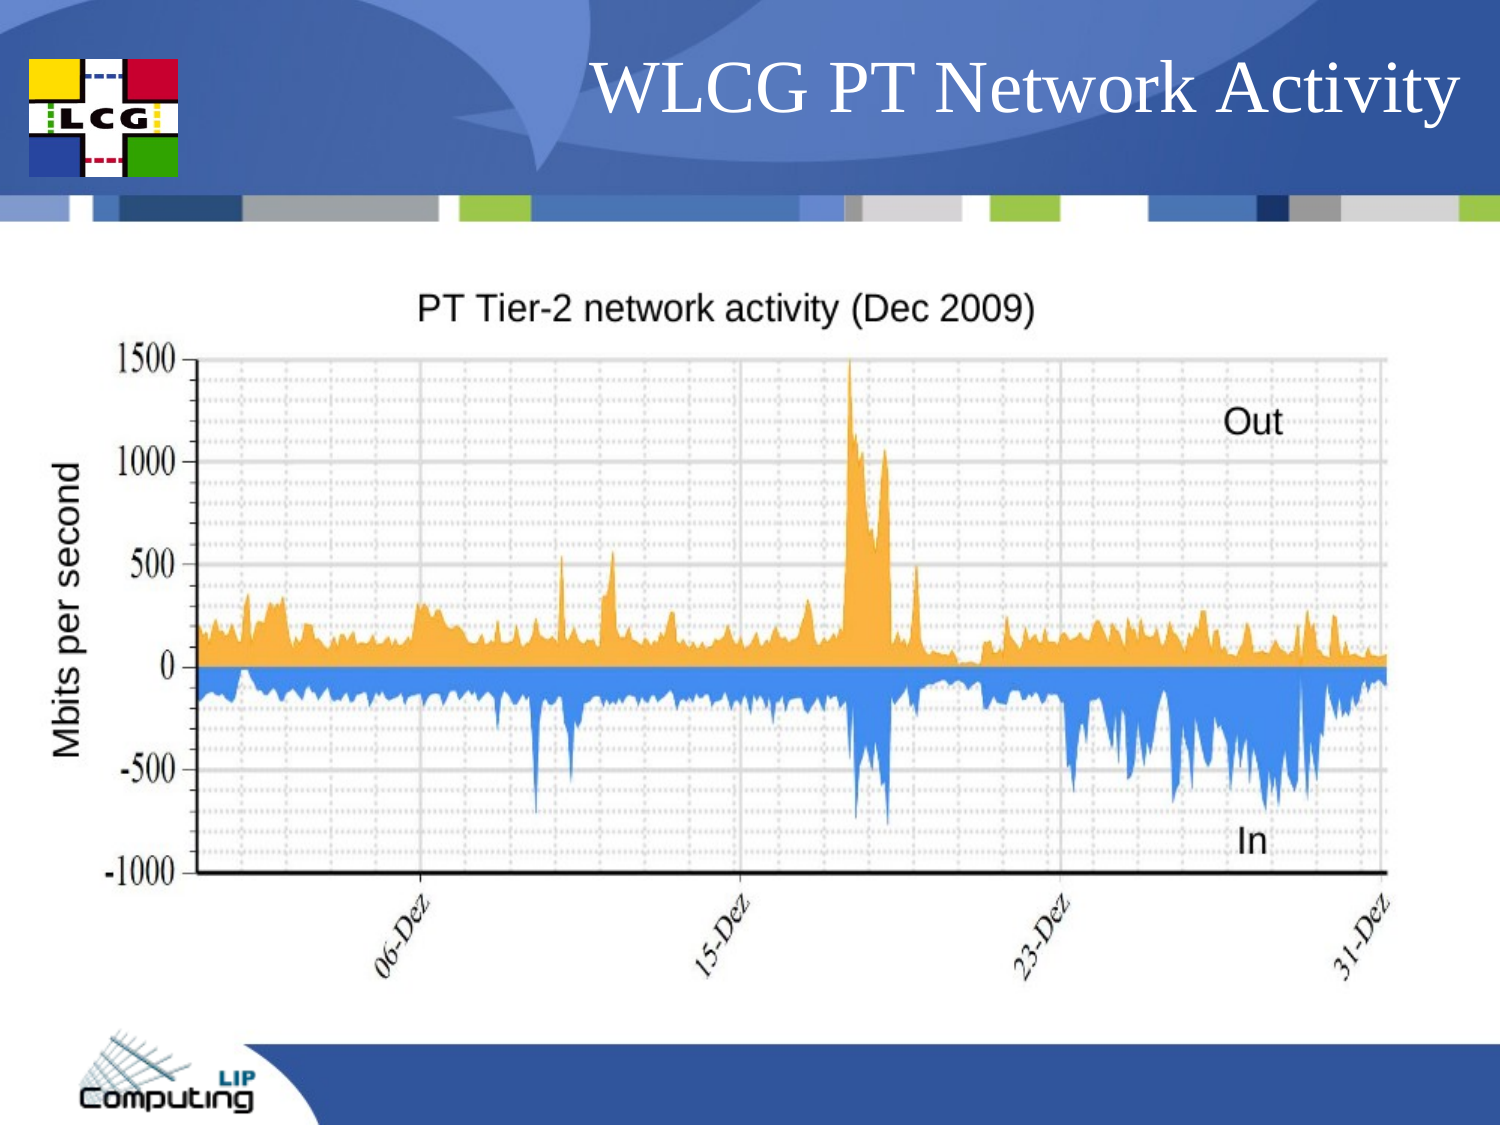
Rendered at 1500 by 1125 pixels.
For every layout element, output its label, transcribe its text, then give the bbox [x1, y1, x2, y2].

text_box WN [59, 37, 1477, 41]
text_box WLCG PT Network Activity [59, 29, 1477, 33]
picture [0, 0, 1500, 1125]
text_box Grid Projects with Portuguese contributions [178, 123, 1477, 129]
text_box XB, WMS, Gridway [59, 41, 1477, 49]
text_box Monitoring Box [178, 116, 1439, 122]
text_box VOMS INGRID / IBERGRID ncg.ingrid.pt [178, 109, 1440, 115]
